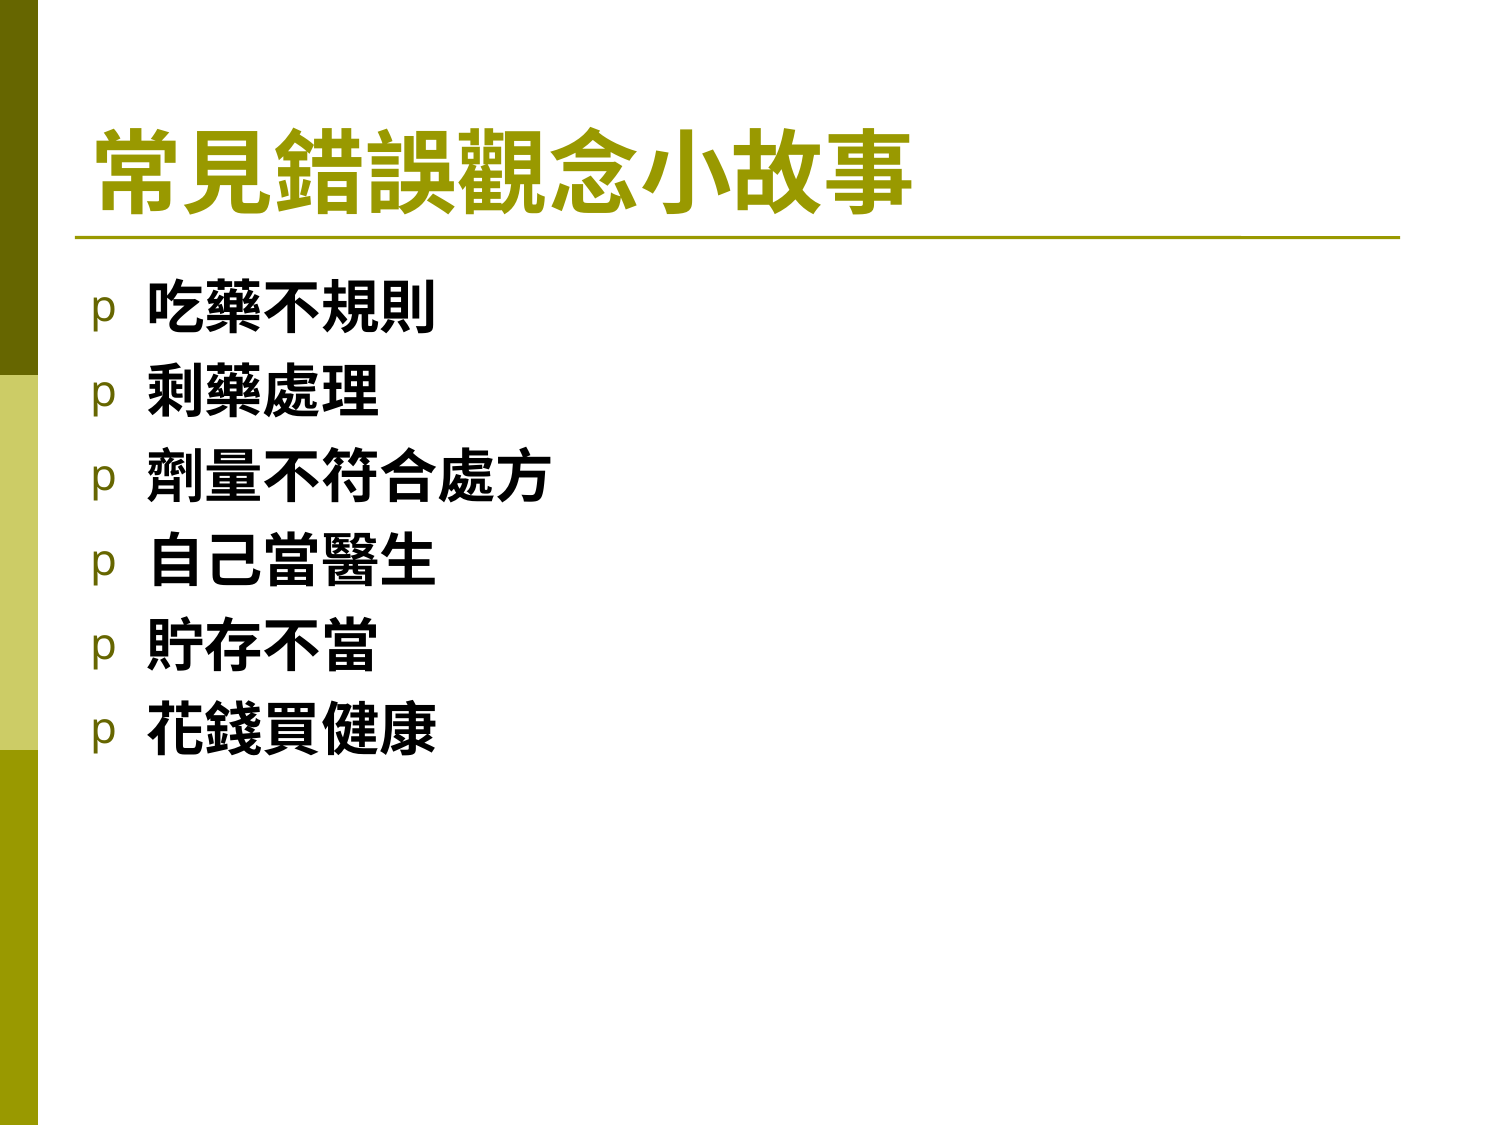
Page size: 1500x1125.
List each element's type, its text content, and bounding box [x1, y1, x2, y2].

title 常見錯誤觀念小故事 [75, 45, 1426, 233]
list 吃藥不規則 剩藥處理 劑量不符合處方 自己當醫生 貯存不當 花錢買健康 [75, 262, 1426, 1006]
